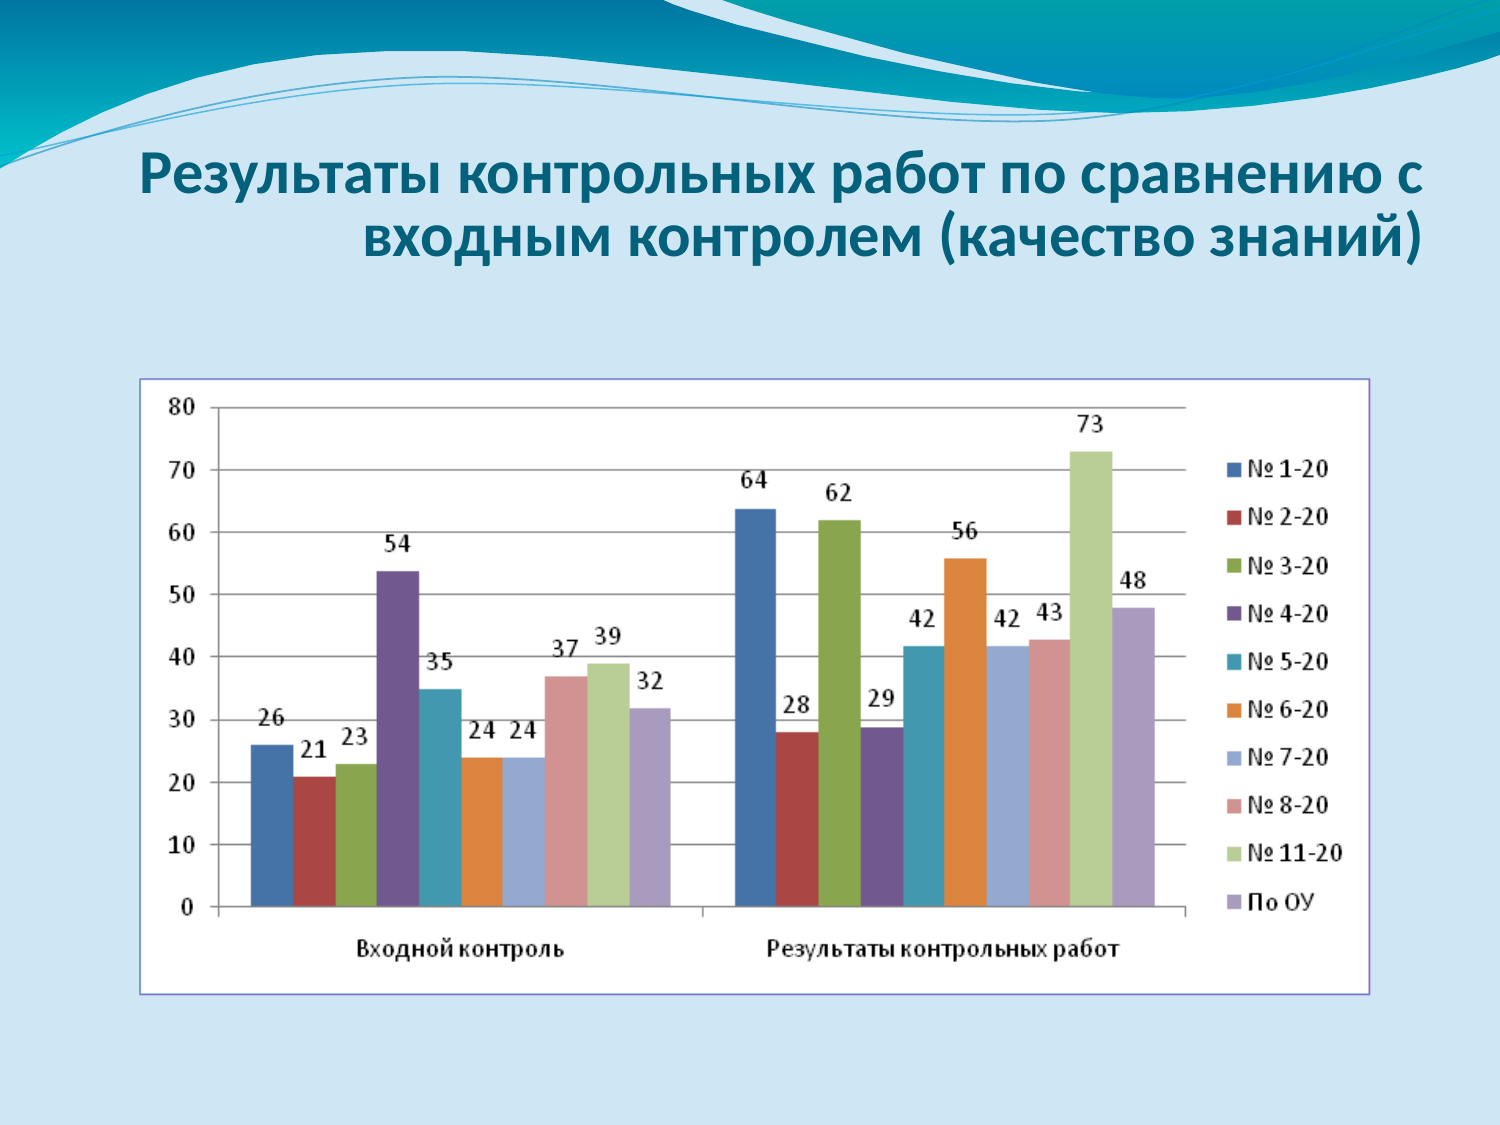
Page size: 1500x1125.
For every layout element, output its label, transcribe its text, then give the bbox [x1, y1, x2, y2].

picture [138, 377, 1372, 997]
title Результаты контрольных работ по сравнению с входным контролем (качество знаний) [75, 115, 1425, 303]
